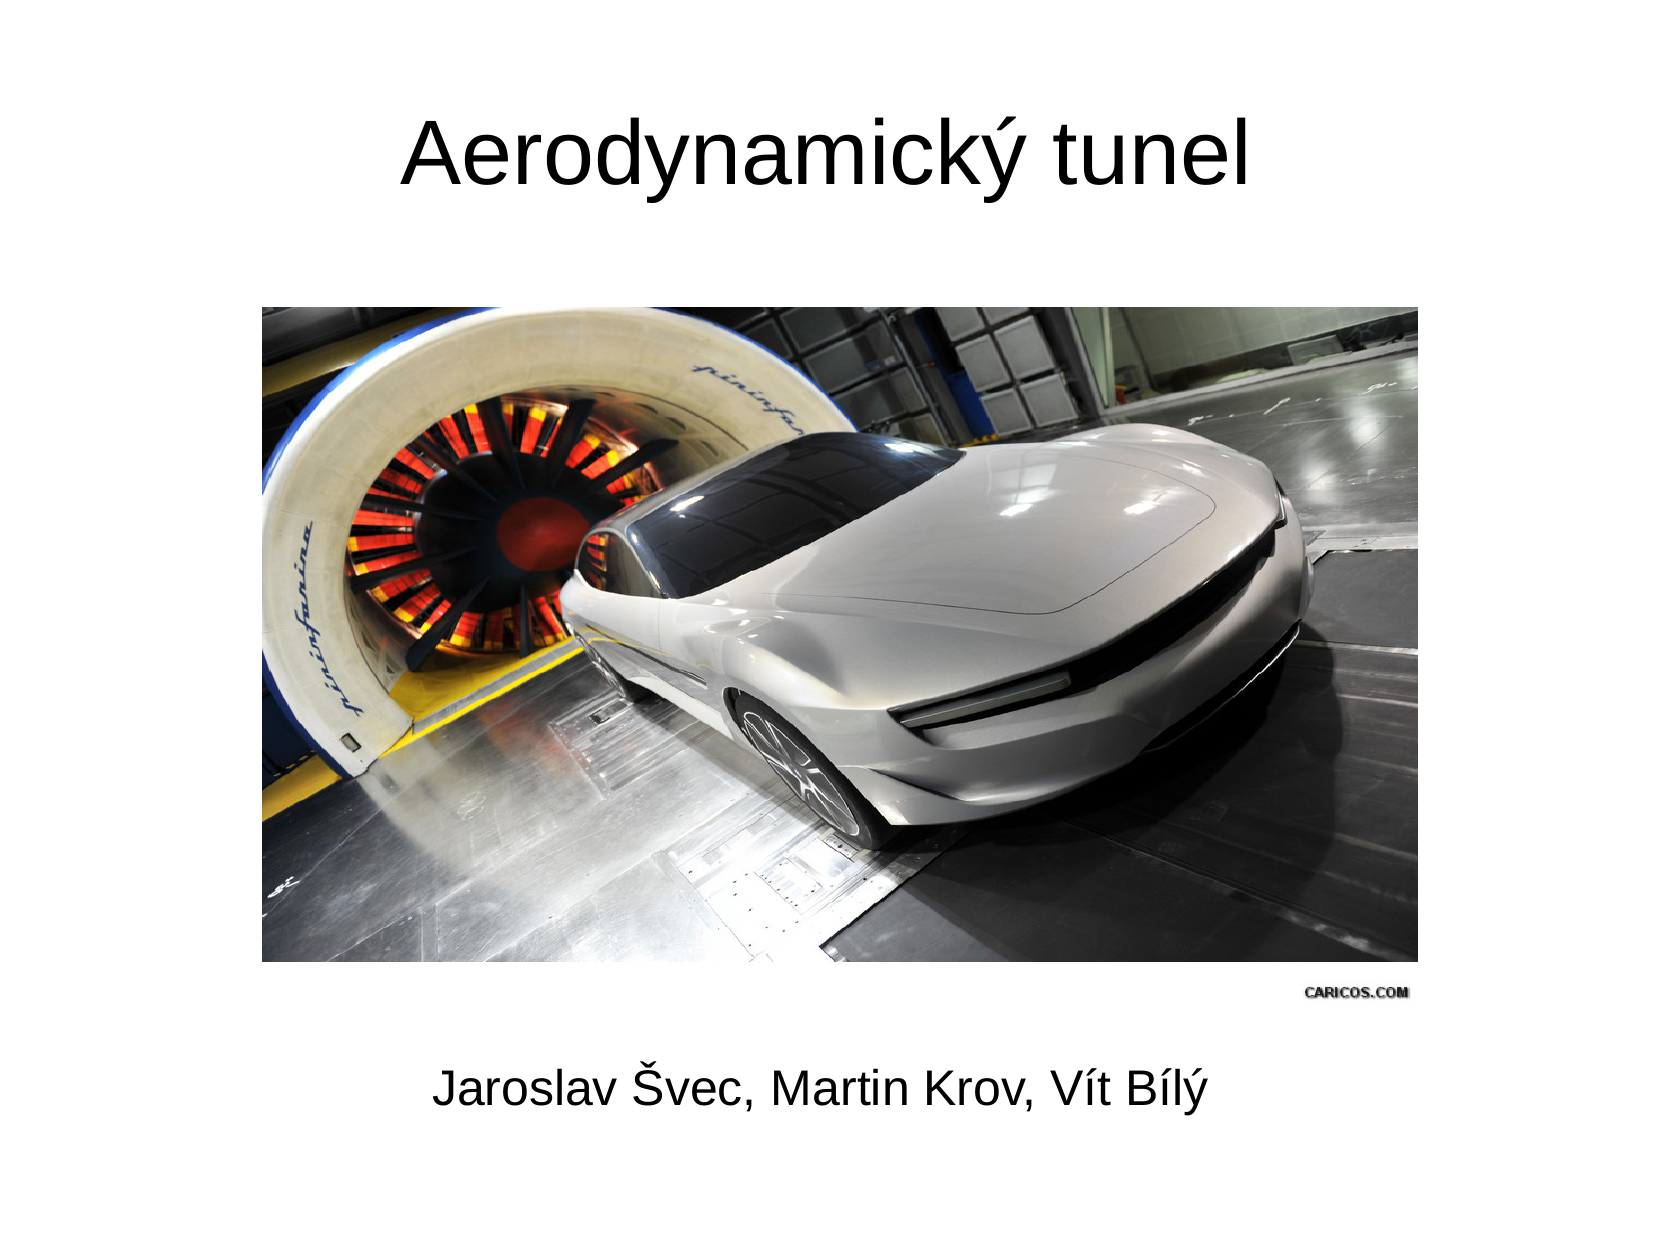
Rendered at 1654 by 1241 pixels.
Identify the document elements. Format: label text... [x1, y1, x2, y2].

title Aerodynamický tunel [82, 49, 1571, 257]
picture [262, 265, 1418, 1004]
subtitle Jaroslav Švec, Martin Krov, Vít Bílý [76, 679, 1565, 1241]
